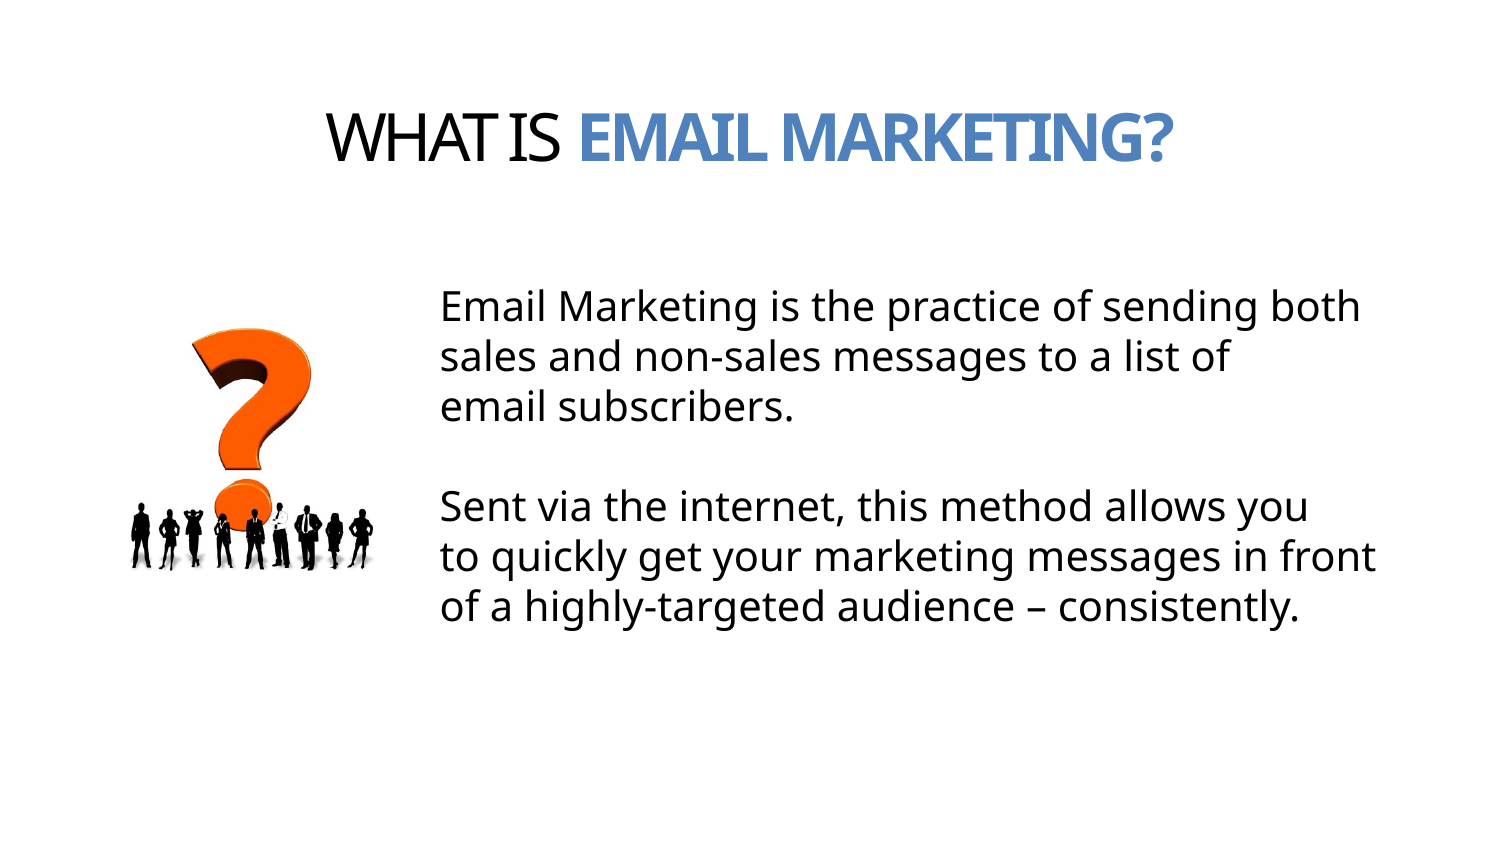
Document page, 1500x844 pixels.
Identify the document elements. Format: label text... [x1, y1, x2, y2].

picture [99, 296, 399, 594]
text_box WHAT IS EMAIL MARKETING? [0, 89, 1500, 165]
text_box Email Marketing is the practice of sending both sales and non-sales messages to a list of email subscribers. Sent via the internet, this method allows you to quickly get your marketing messages in front of a highly-targeted audience – consistently. [424, 272, 1437, 637]
